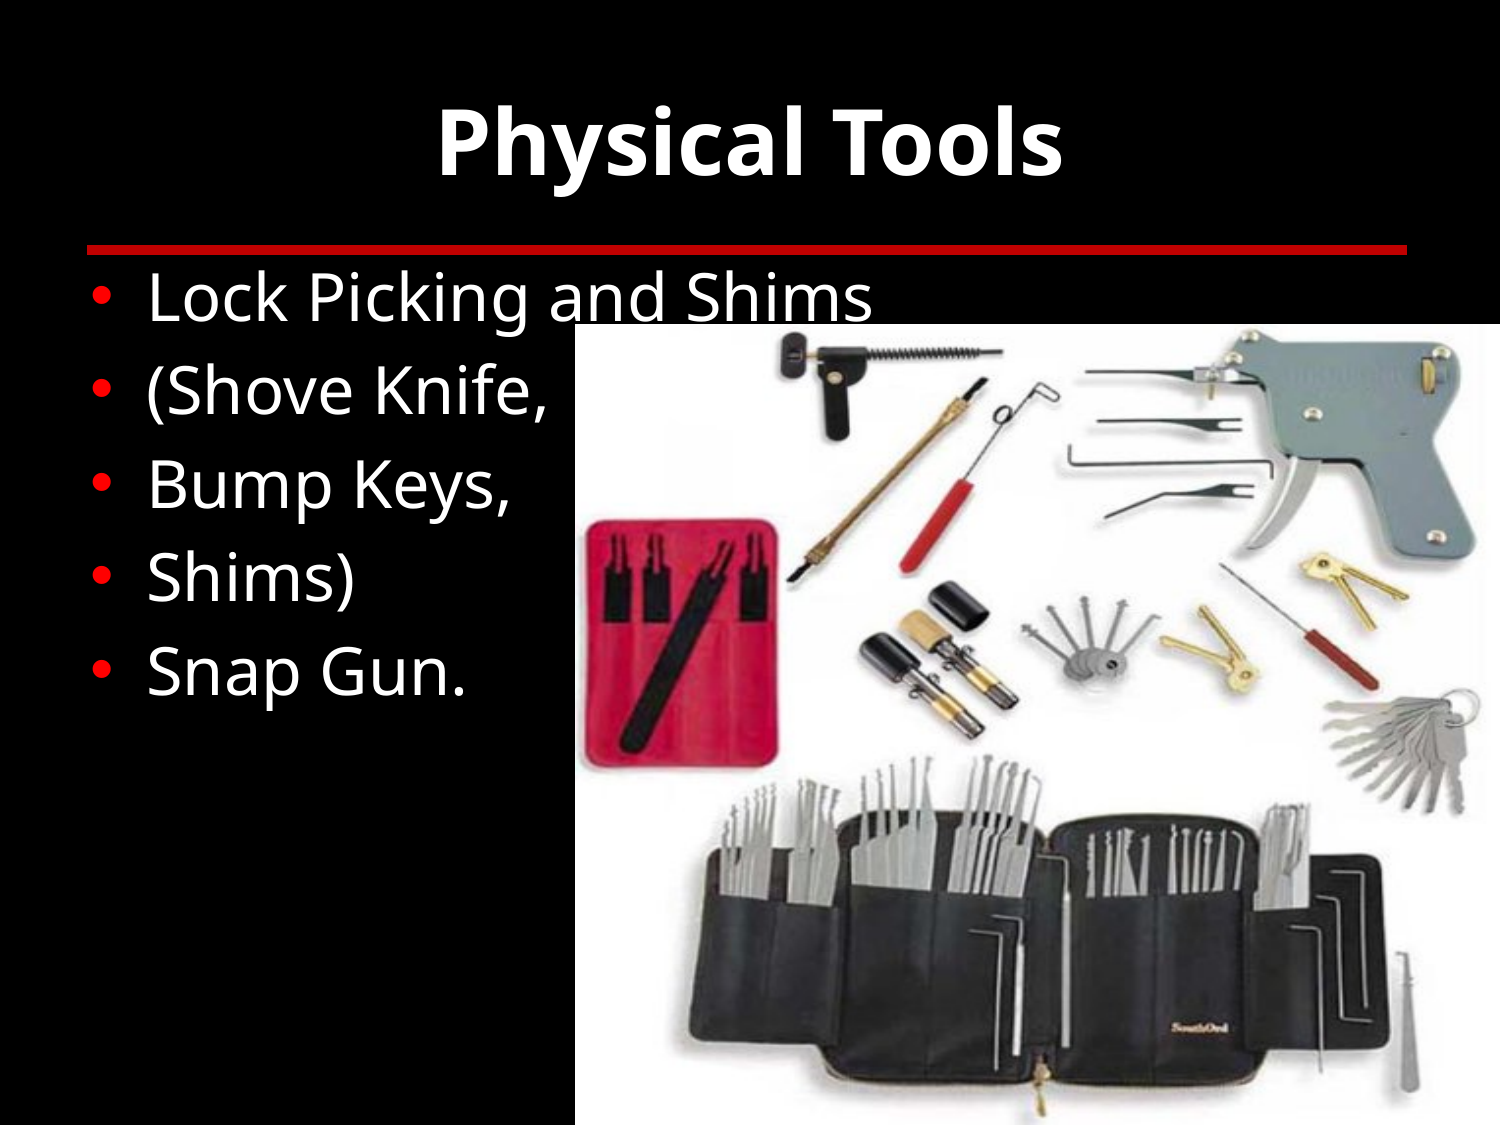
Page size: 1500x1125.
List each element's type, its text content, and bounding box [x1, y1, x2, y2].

picture [575, 324, 1500, 1125]
list Lock Picking and Shims (Shove Knife, Bump Keys, Shims) Snap Gun. [75, 262, 1425, 1005]
title Physical Tools [75, 45, 1425, 233]
